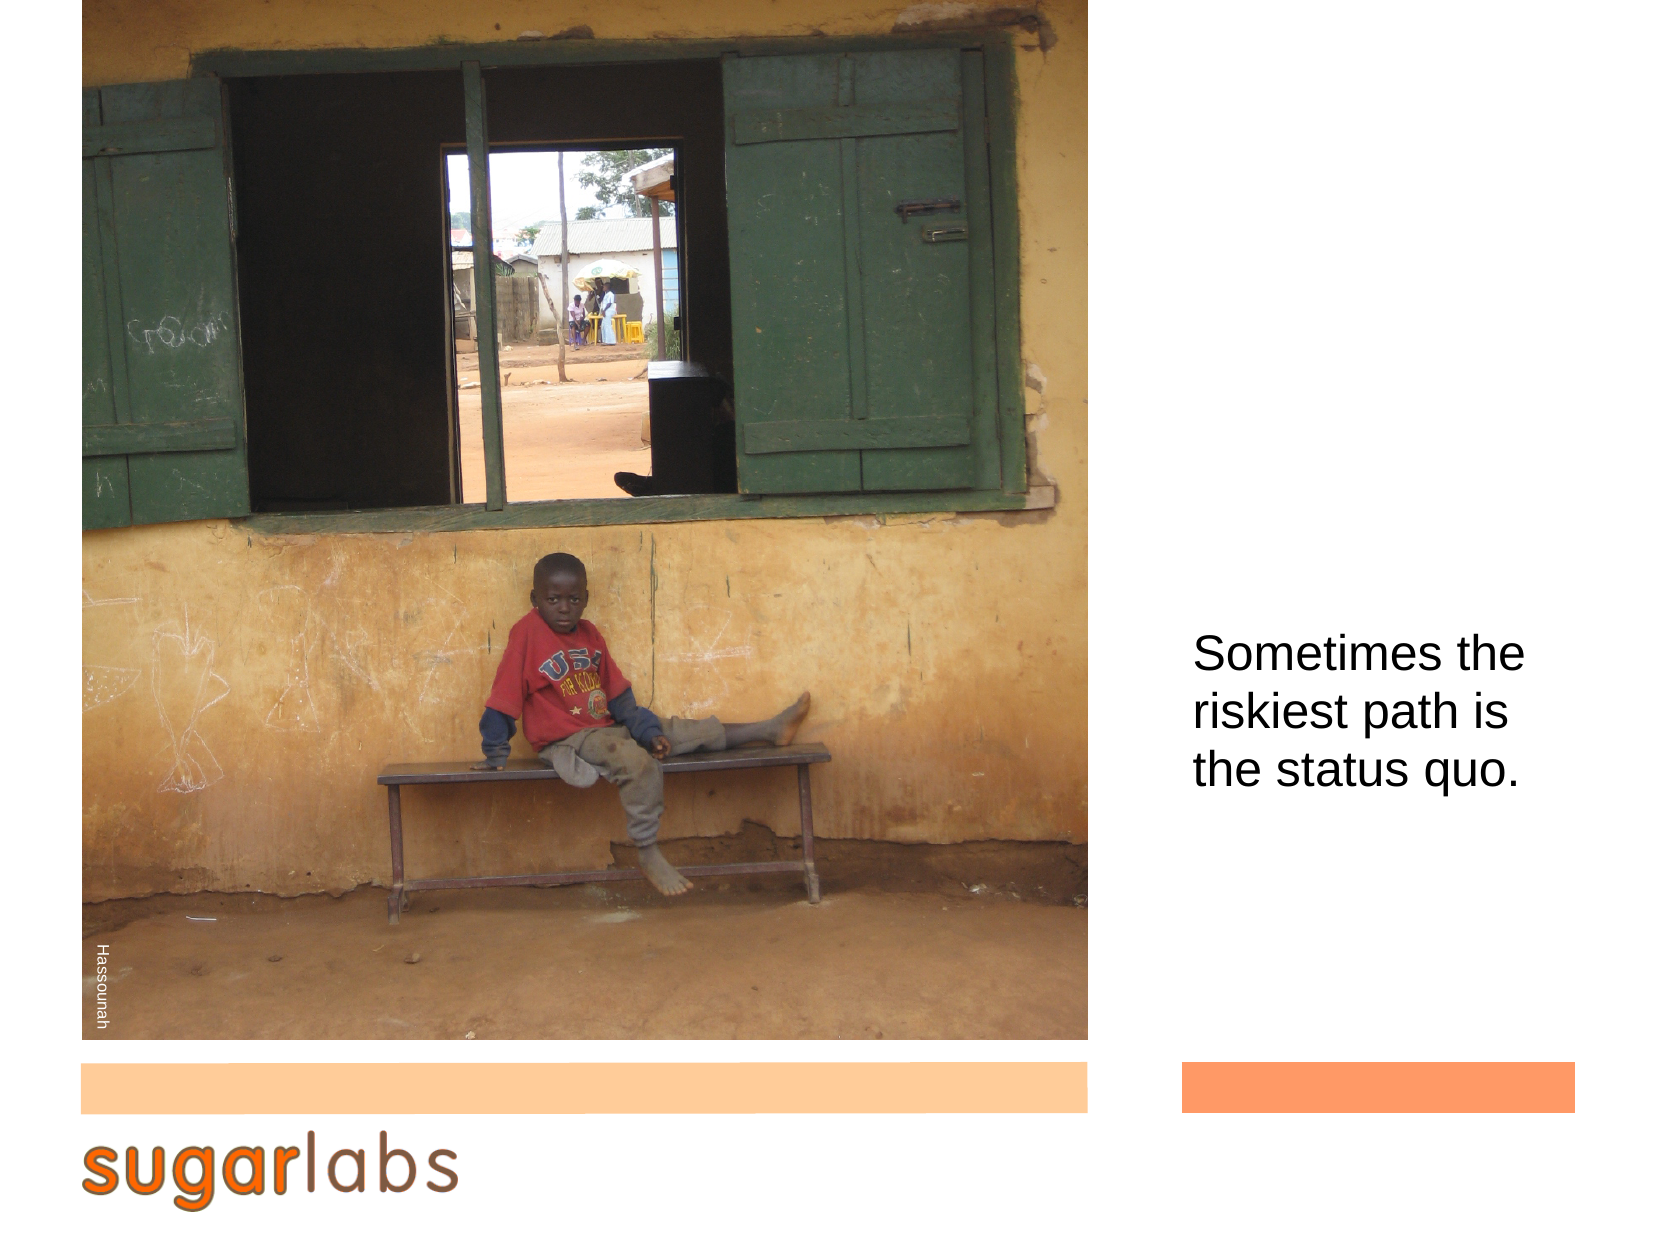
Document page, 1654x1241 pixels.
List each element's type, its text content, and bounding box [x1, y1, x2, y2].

subtitle Sometimes the riskiest path is the status quo. [1180, 375, 1576, 1046]
picture [82, 1130, 458, 1212]
text_box Hassounah [86, 930, 121, 1045]
picture [82, 0, 1088, 1040]
